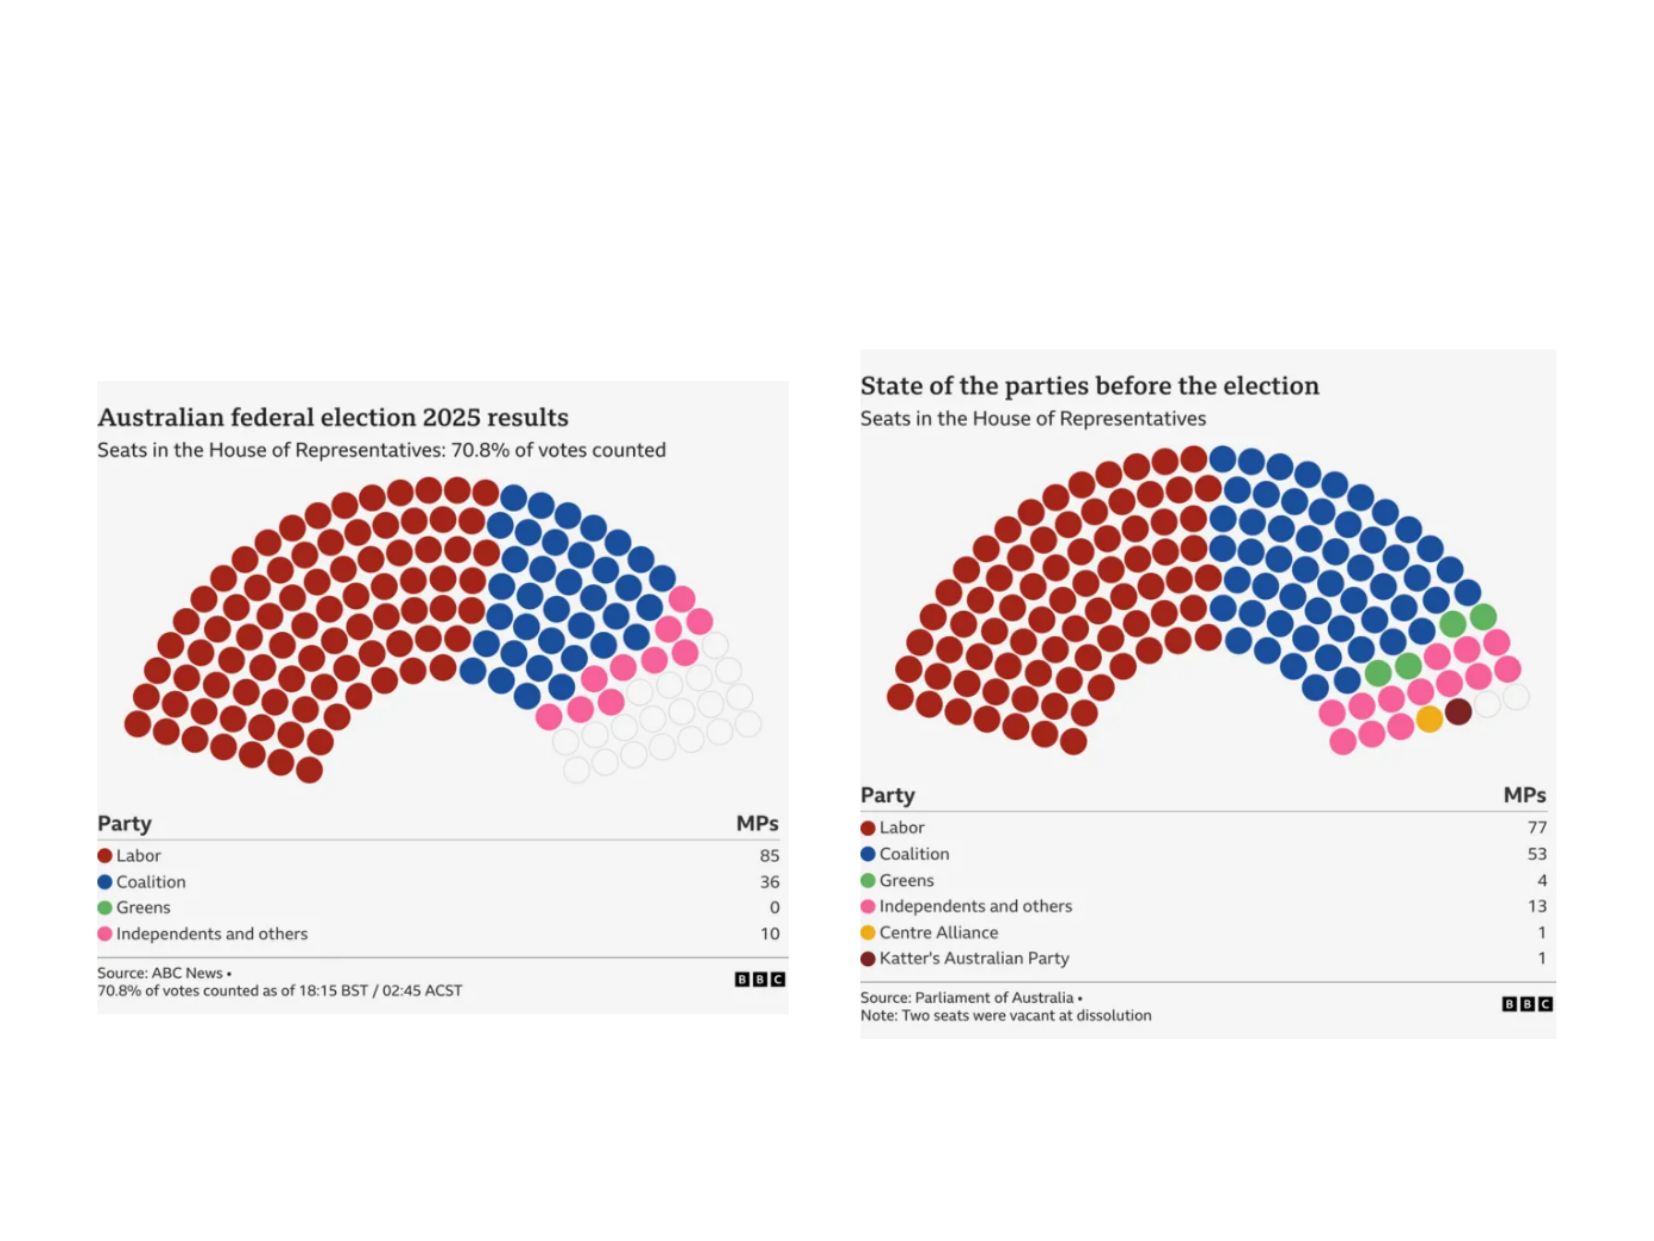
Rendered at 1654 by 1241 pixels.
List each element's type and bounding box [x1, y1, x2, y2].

picture [845, 341, 1572, 1058]
picture [82, 367, 809, 1032]
